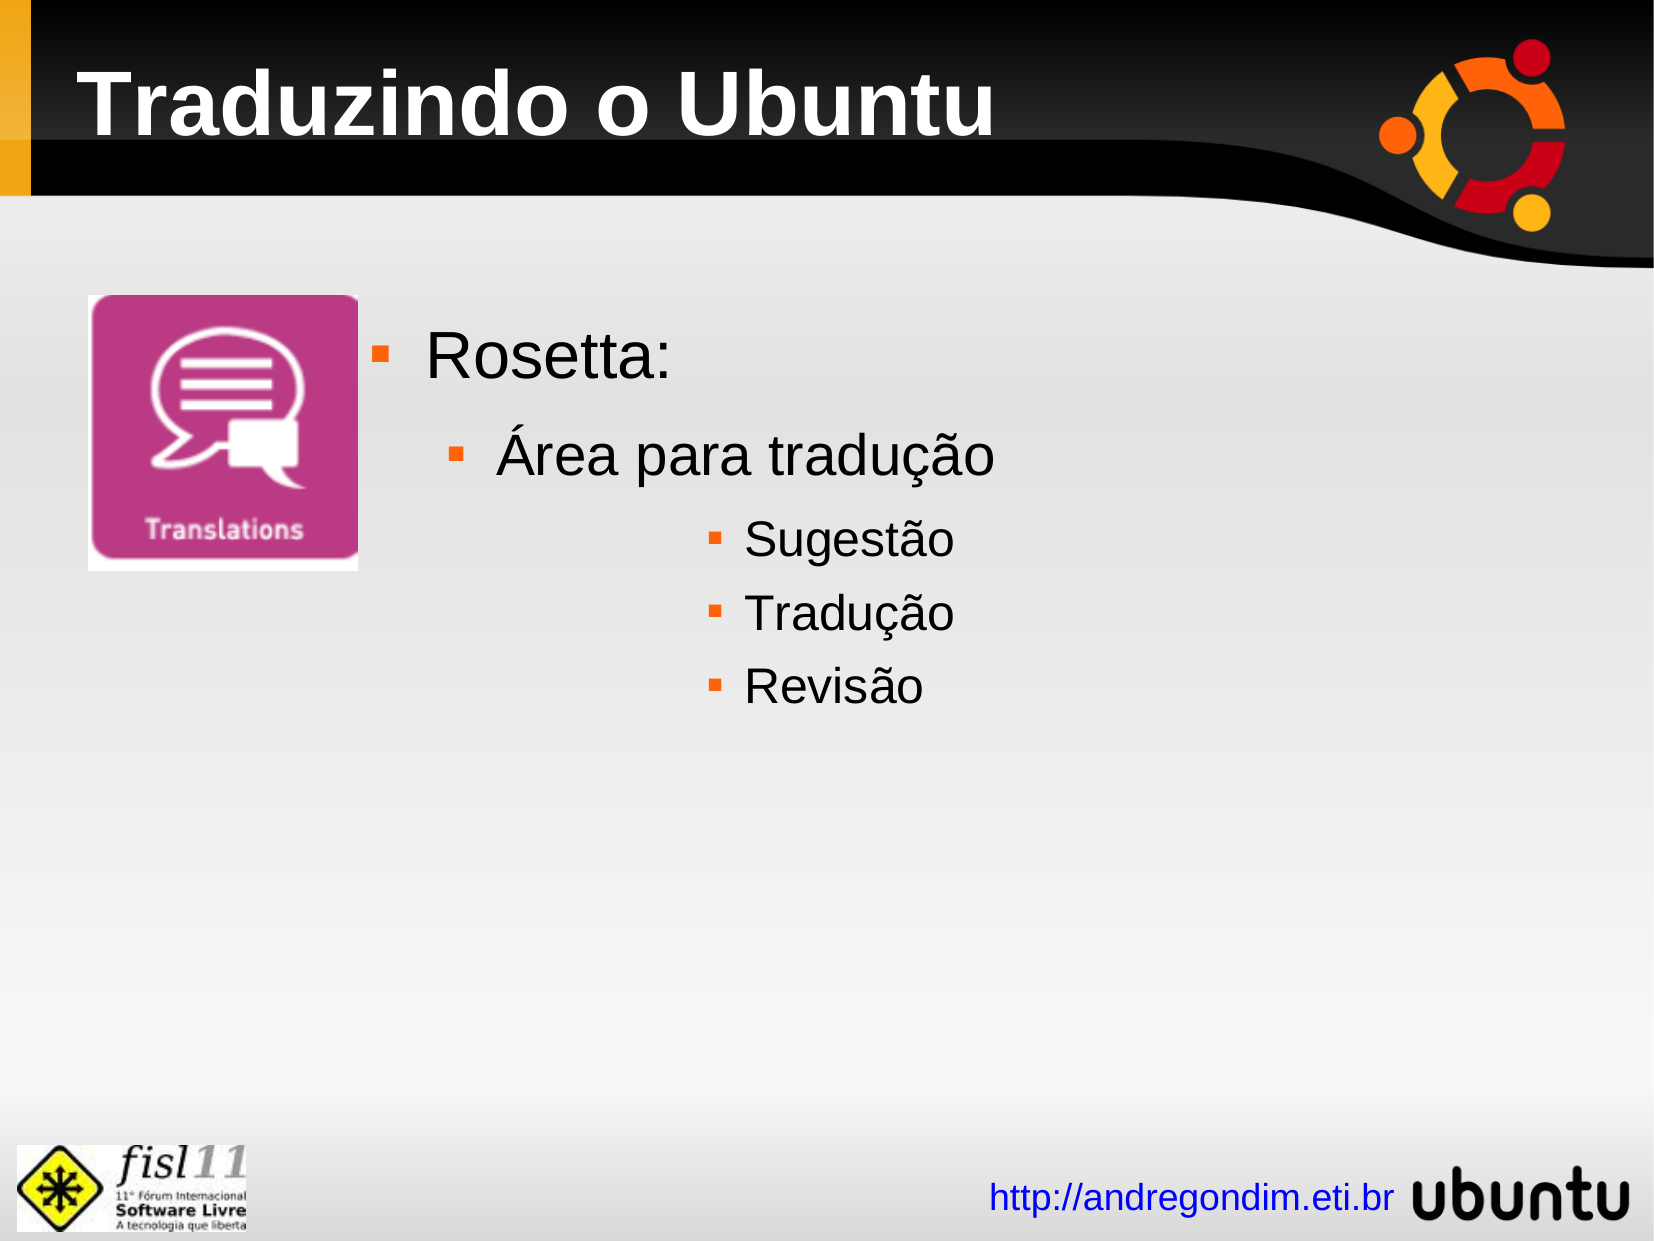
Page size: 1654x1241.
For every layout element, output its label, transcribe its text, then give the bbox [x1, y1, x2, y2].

list Rosetta: Área para tradução Sugestão Tradução Revisão [354, 318, 1625, 798]
title Traduzindo o Ubuntu [76, 0, 1565, 208]
picture [0, 0, 1654, 1241]
